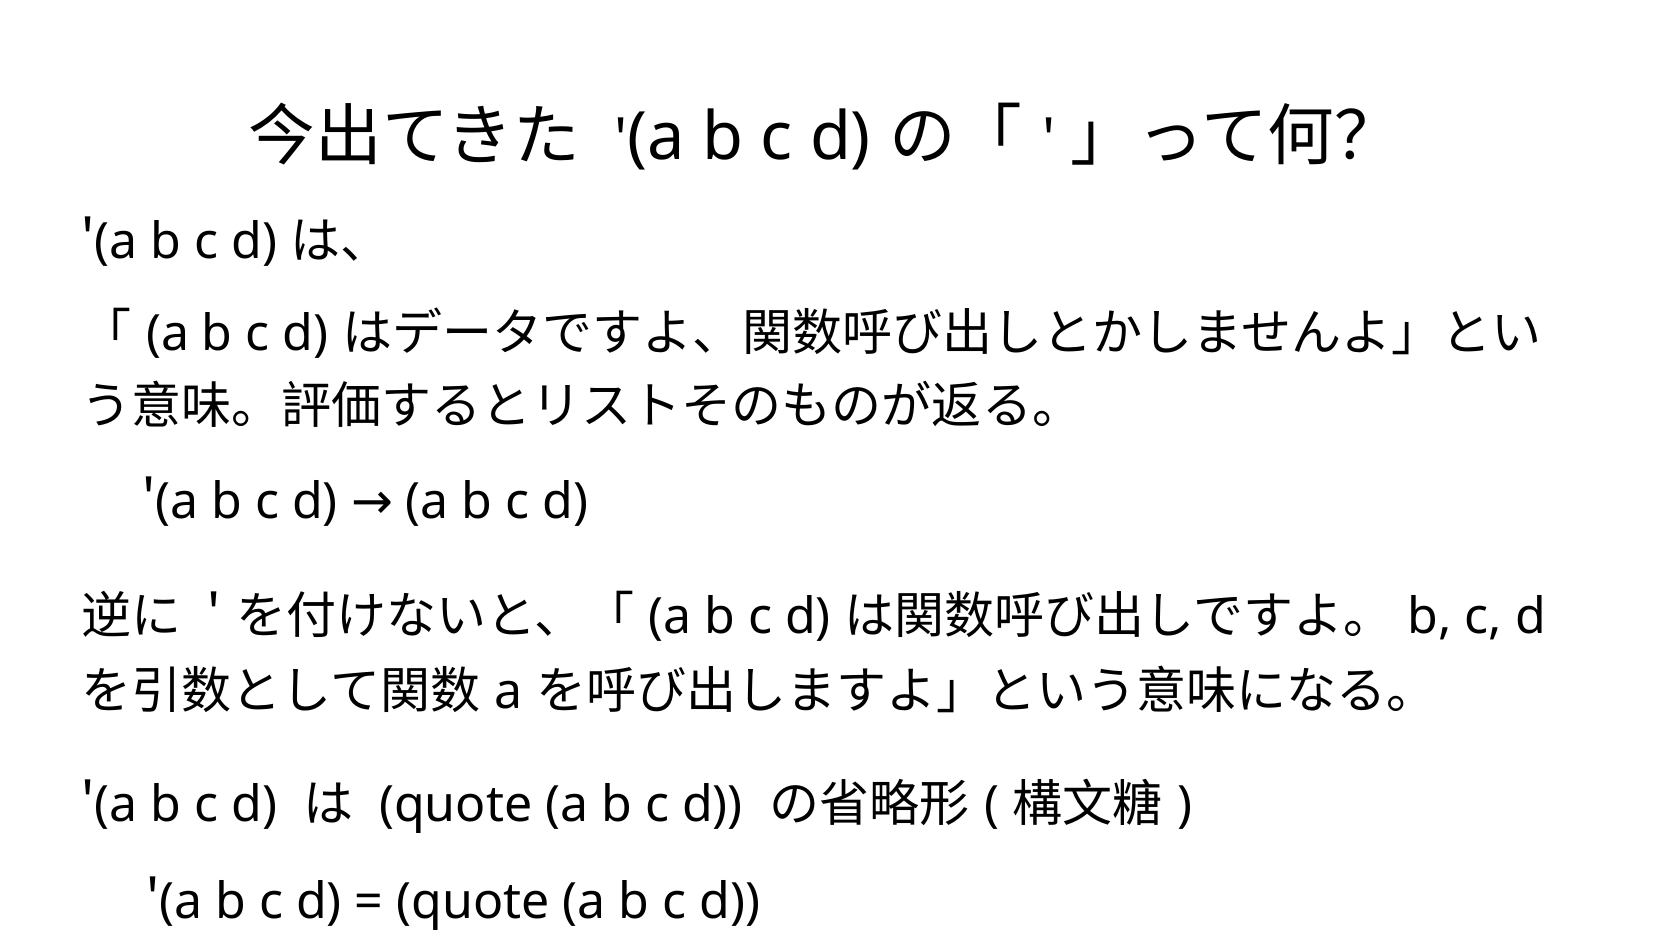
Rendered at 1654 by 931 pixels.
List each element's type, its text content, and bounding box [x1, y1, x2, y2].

text_box 今出てきた '(a b c d)の「'」って何？ [75, 75, 1576, 164]
text_box '(a b c d)は、 「(a b c d)はデータですよ、関数呼び出しとかしませんよ」という意味。評価するとリストそのものが返る。 '(a b c d) → (a b c d) 逆に 'を付けないと、「(a b c d)は関数呼び出しですよ。b, c, dを引数として関数aを呼び出しますよ」という意味になる。 '(a b c d) は (quote (a b c d)) の省略形(構文糖) '(a b c d) = (quote (a b c d)) [65, 187, 1582, 881]
